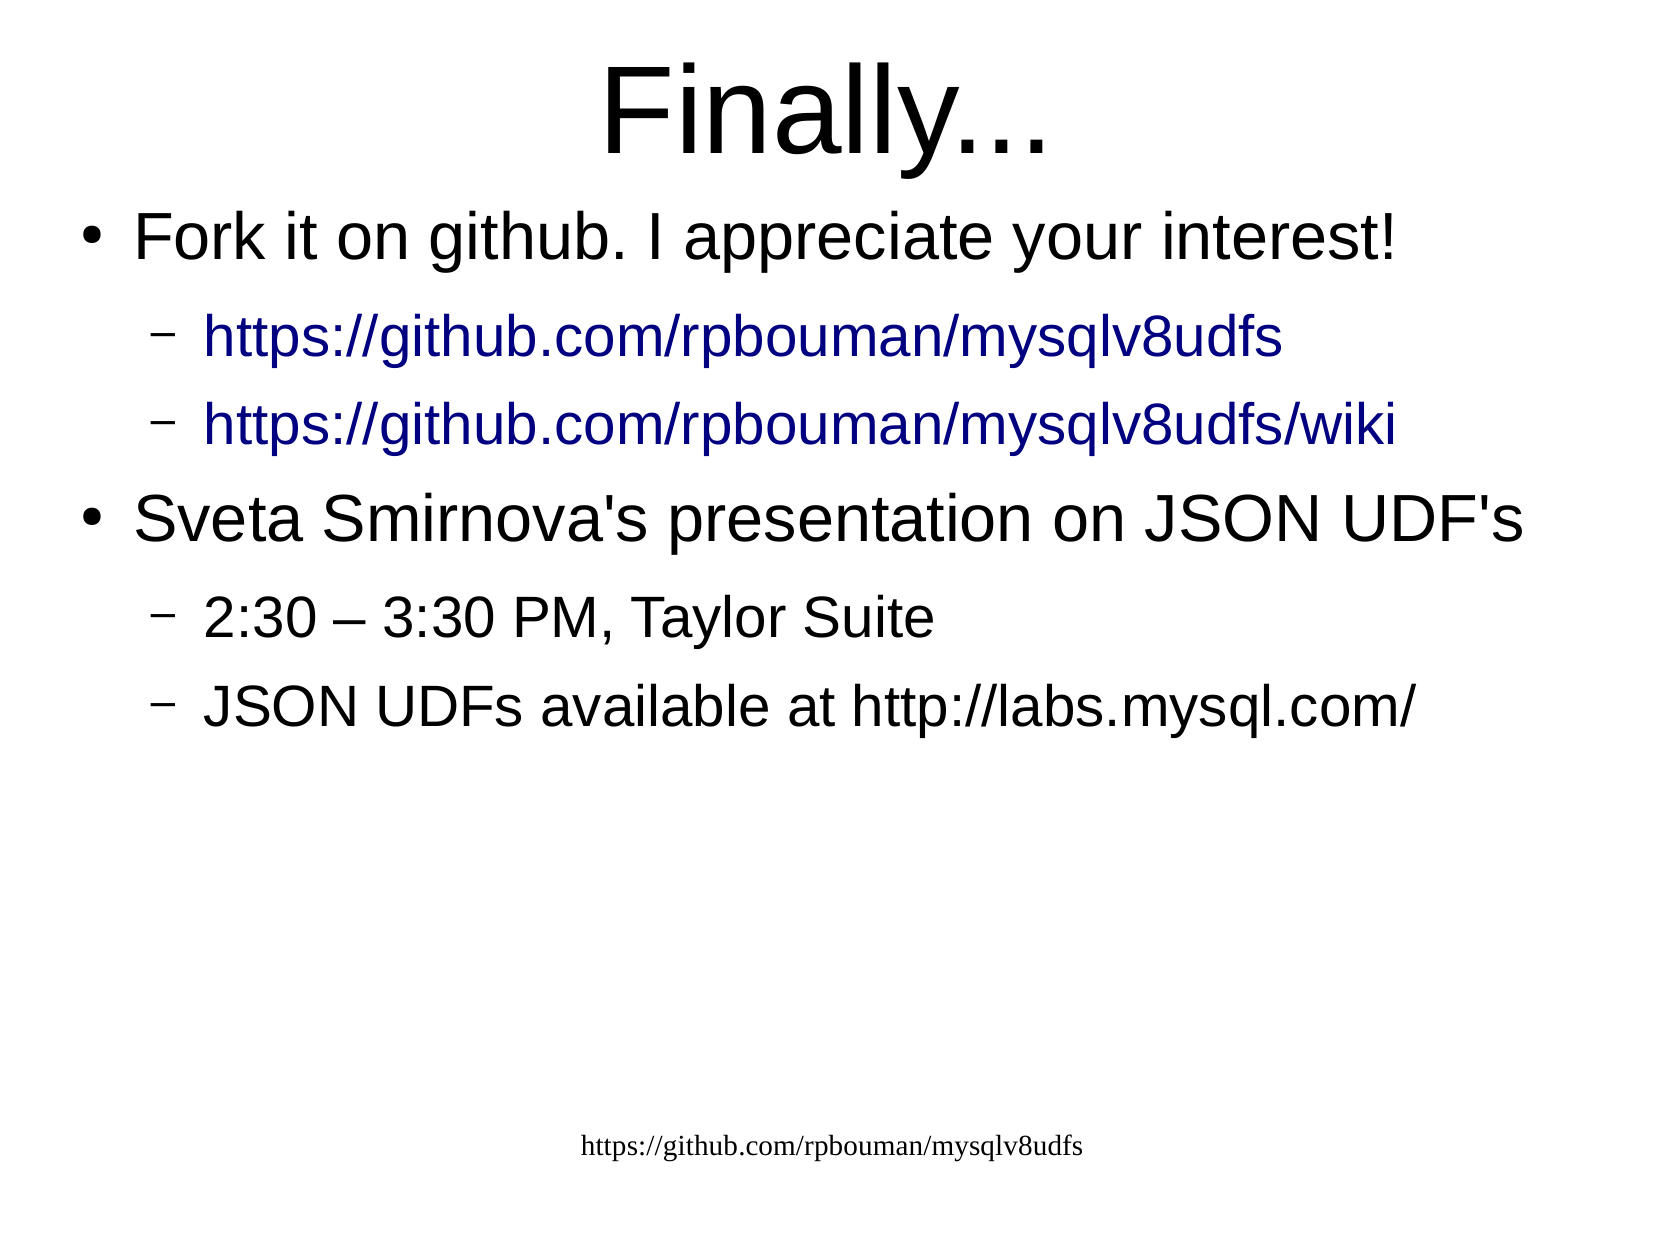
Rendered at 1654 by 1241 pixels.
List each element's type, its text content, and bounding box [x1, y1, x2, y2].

list Fork it on github. I appreciate your interest! https://github.com/rpbouman/mysqlv8udfs https://github.com/rpbouman/mysqlv8udfs/wiki Sveta Smirnova's presentation on JSON UDF's 2:30 – 3:30 PM, Taylor Suite JSON UDFs available at http://labs.mysql.com/ [62, 199, 1636, 1171]
title Finally... [82, 6, 1571, 199]
